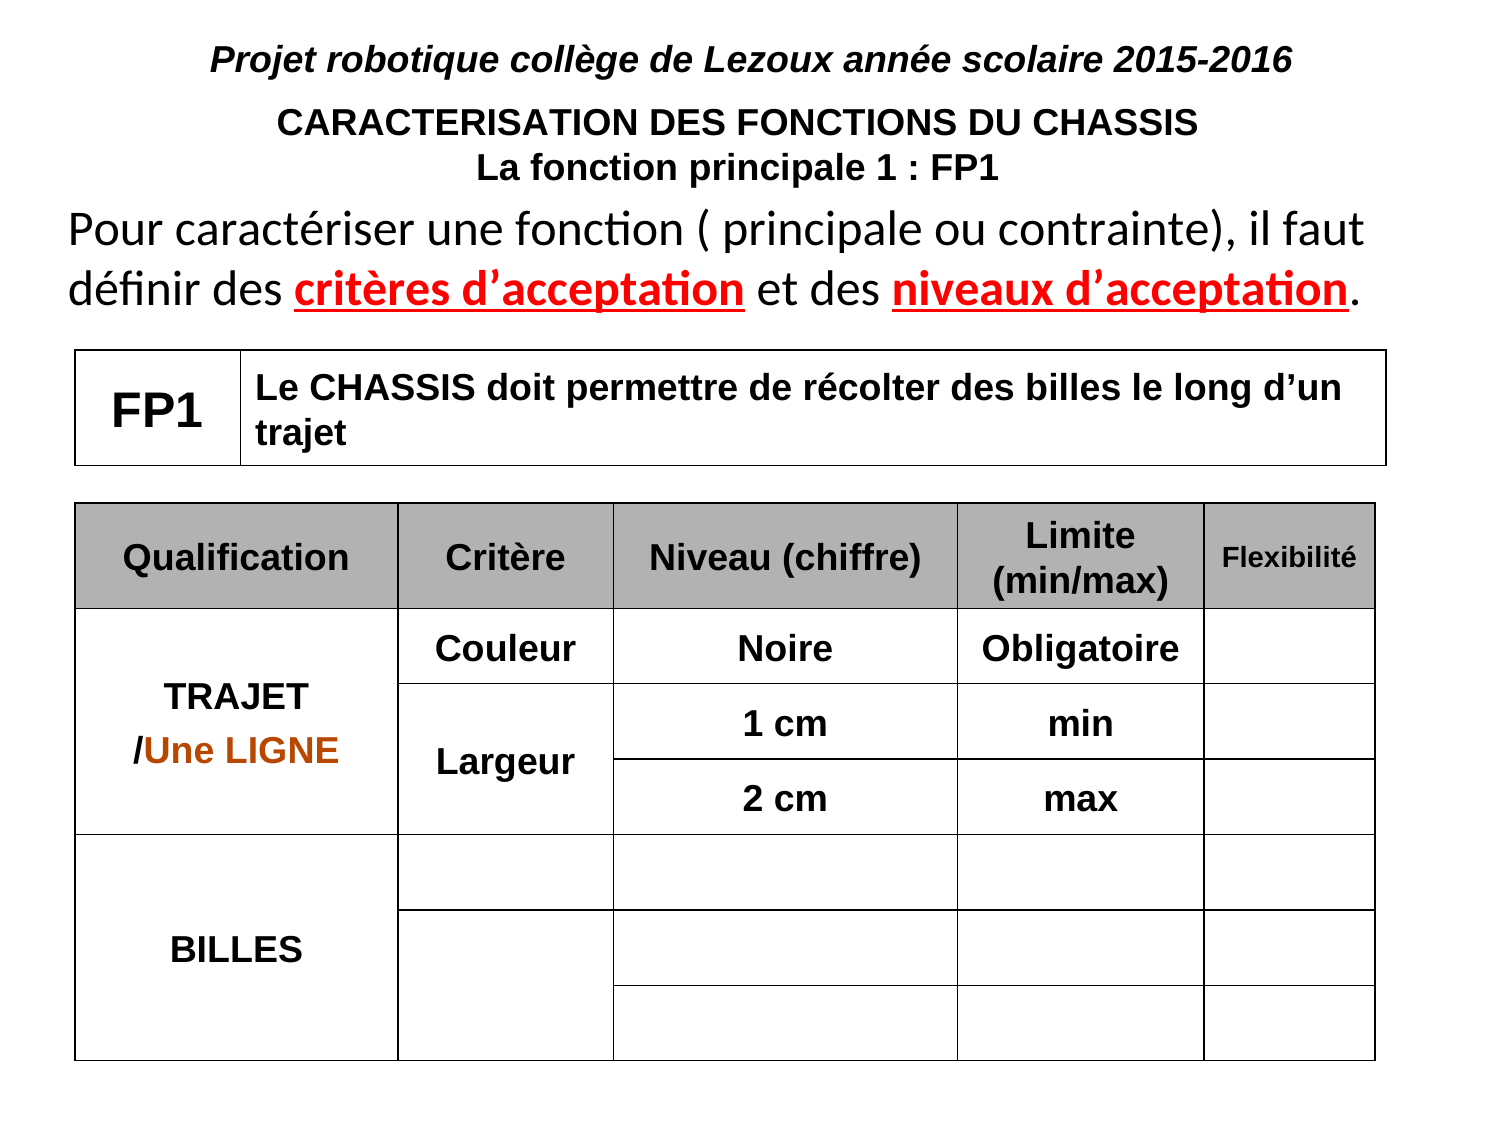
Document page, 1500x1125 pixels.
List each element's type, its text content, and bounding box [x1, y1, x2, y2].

table_cell TRAJET /Une LIGNE [76, 609, 397, 834]
table_cell [614, 911, 957, 985]
table_header Flexibilité [1205, 504, 1374, 608]
text_box Projet robotique collège de Lezoux année scolaire 2015-2016 [162, 24, 1341, 90]
table_cell min [958, 684, 1203, 758]
title CARACTERISATION DES FONCTIONS DU CHASSIS La fonction principale 1 : FP1 [100, 90, 1376, 187]
table_cell max [958, 760, 1203, 834]
table_cell [614, 986, 957, 1060]
table_header FP1 [76, 351, 240, 465]
table_cell 2 cm [614, 760, 957, 834]
table_cell [614, 835, 957, 909]
text_box Pour caractériser une fonction ( principale ou contrainte), il faut définir des critères d’acceptation et des niveaux d’acceptation. [53, 187, 1500, 323]
table_cell Couleur [399, 609, 613, 683]
table_header Critère [399, 504, 613, 608]
table_cell [399, 911, 613, 1060]
table_cell [958, 911, 1203, 985]
table_cell [1205, 609, 1374, 683]
table_cell 1 cm [614, 684, 957, 758]
table_cell [1205, 911, 1374, 985]
table_cell BILLES [76, 835, 397, 1060]
table_cell [1205, 760, 1374, 834]
table_cell Obligatoire [958, 609, 1203, 683]
table_cell Noire [614, 609, 957, 683]
table_cell [1205, 835, 1374, 909]
table_header Niveau (chiffre) [614, 504, 957, 608]
table_header Qualification [76, 504, 397, 608]
table_cell [958, 835, 1203, 909]
table_cell [399, 835, 613, 909]
table_cell [1205, 684, 1374, 758]
table_header Limite (min/max) [958, 504, 1203, 608]
table_header Le CHASSIS doit permettre de récolter des billes le long d’un trajet [241, 351, 1385, 465]
table_cell [1205, 986, 1374, 1060]
table_cell Largeur [399, 684, 613, 834]
table_cell [958, 986, 1203, 1060]
